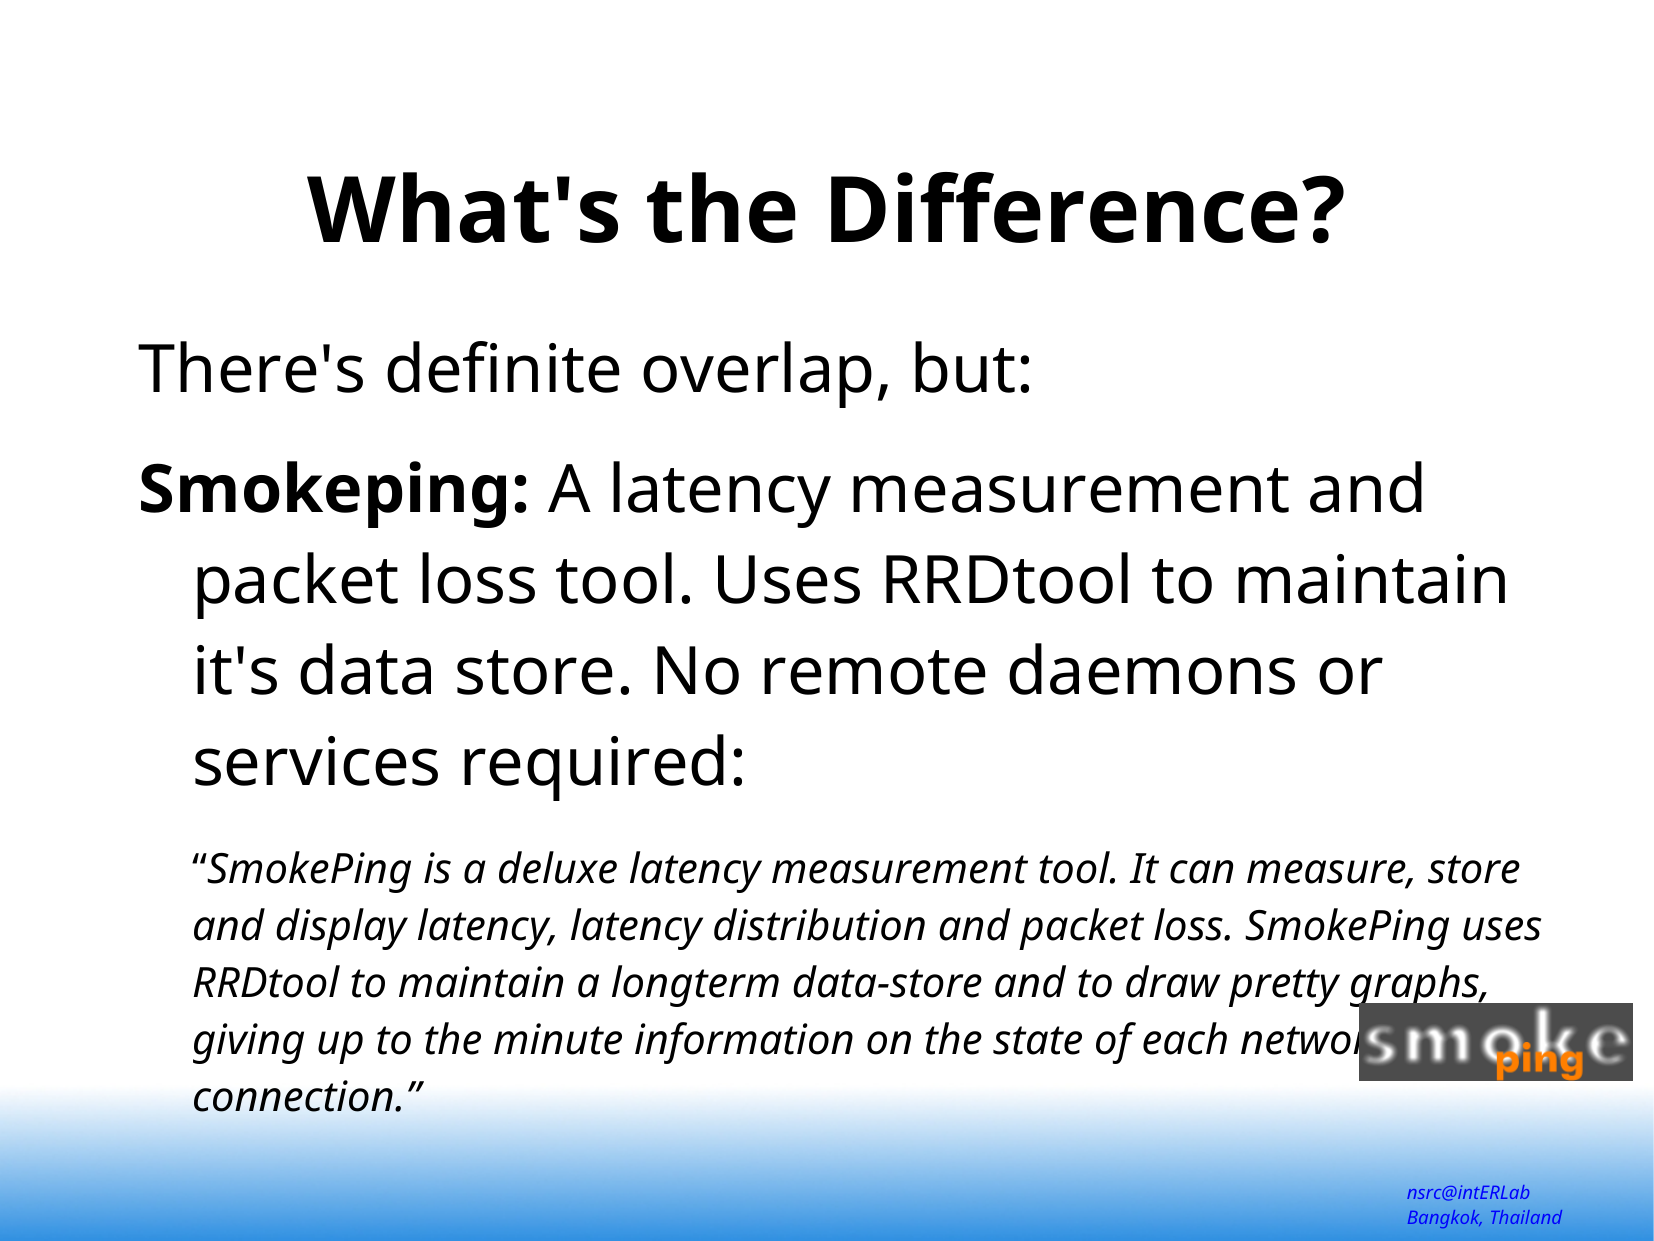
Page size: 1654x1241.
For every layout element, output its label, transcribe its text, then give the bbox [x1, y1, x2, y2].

title What's the Difference? [121, 102, 1534, 311]
picture [1359, 1003, 1633, 1081]
picture [0, 1083, 1654, 1241]
list There's definite overlap, but: Smokeping: A latency measurement and packet loss tool. Uses RRDtool to maintain it's data store. No remote daemons or services required: “SmokePing is a deluxe latency measurement tool. It can measure, store and display latency, latency distribution and packet loss. SmokePing uses RRDtool to maintain a longterm data-store and to draw pretty graphs, giving up to the minute information on the state of each network connection.” [121, 321, 1559, 1111]
